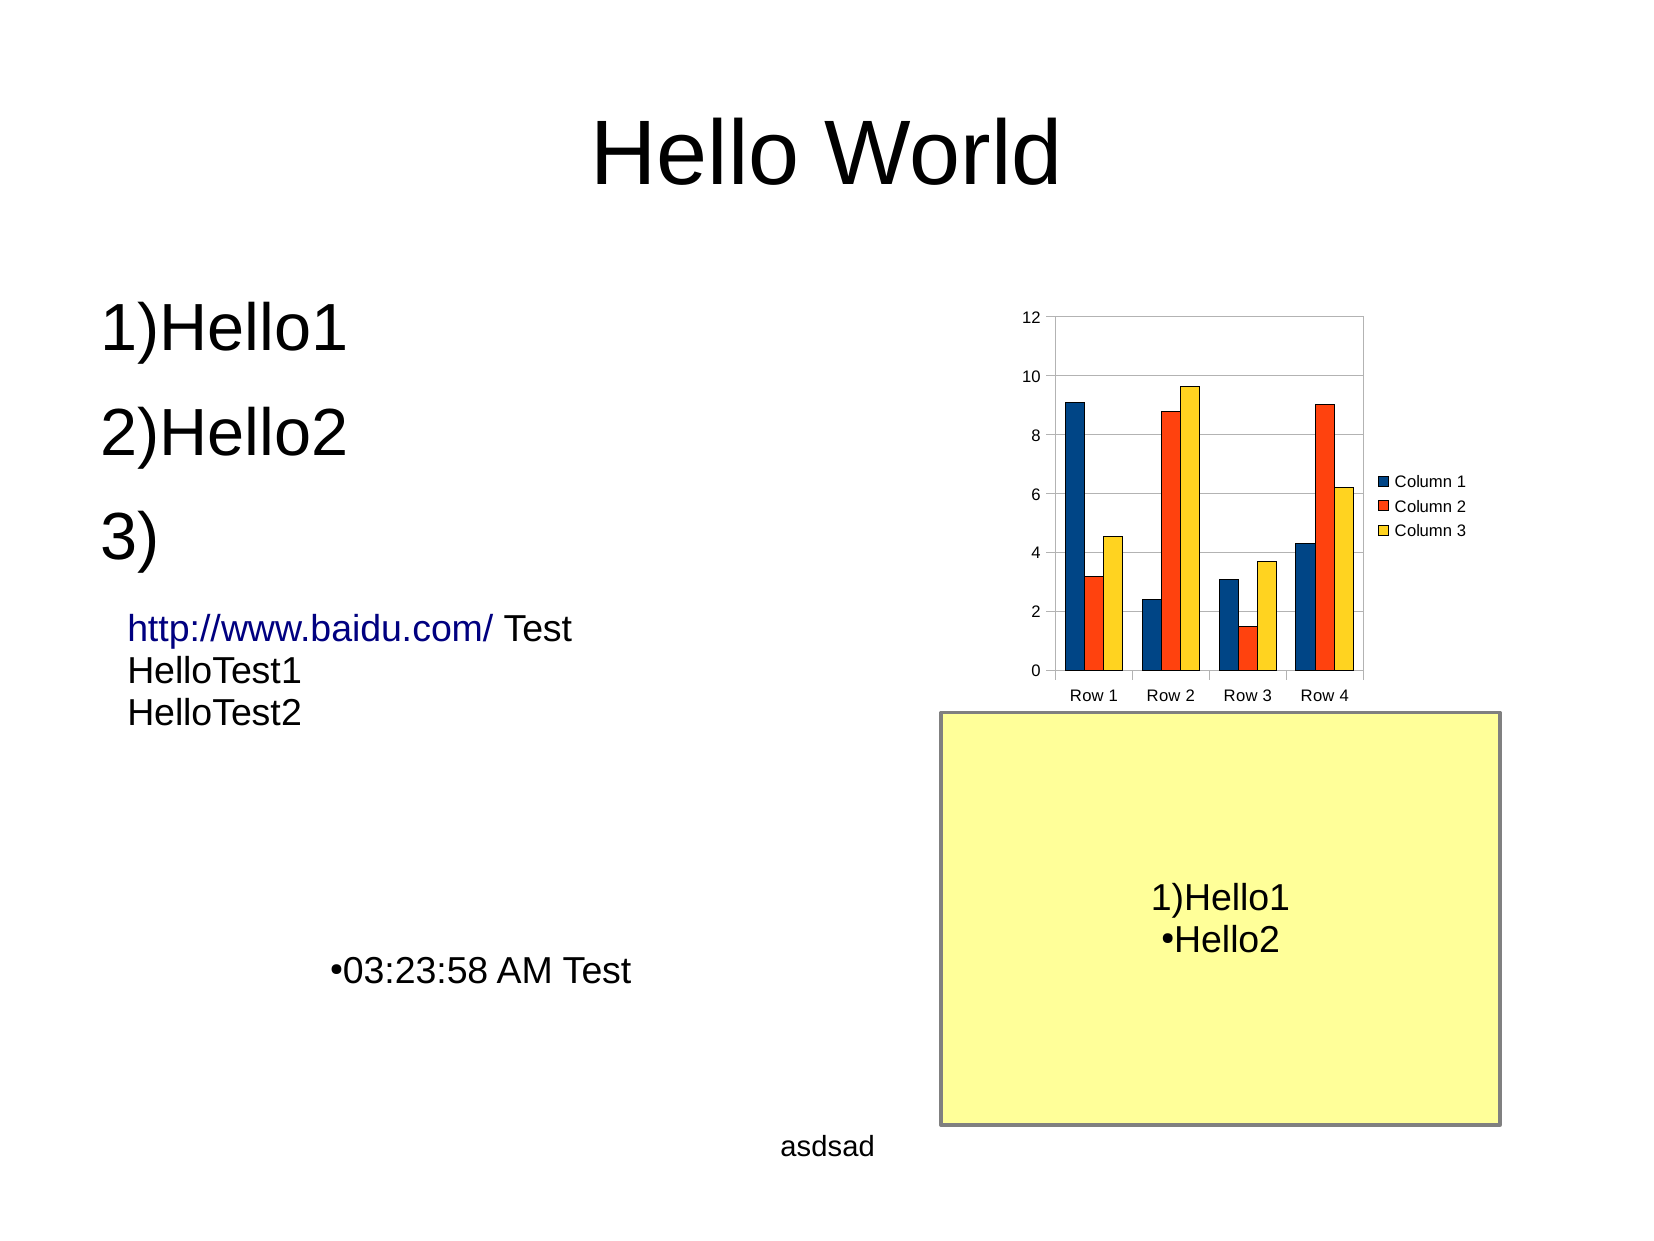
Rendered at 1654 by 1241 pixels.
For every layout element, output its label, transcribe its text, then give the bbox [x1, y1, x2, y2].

list Hello1 Hello2 [82, 290, 788, 574]
chart [1012, 299, 1485, 713]
text_box http://www.baidu.com/ Test HelloTest1 HelloTest2 [112, 600, 605, 741]
text_box 06:00:10 PM Test [315, 942, 649, 1013]
title Hello World [82, 49, 1571, 257]
text_box Hello1 Hello2 [940, 712, 1500, 1125]
